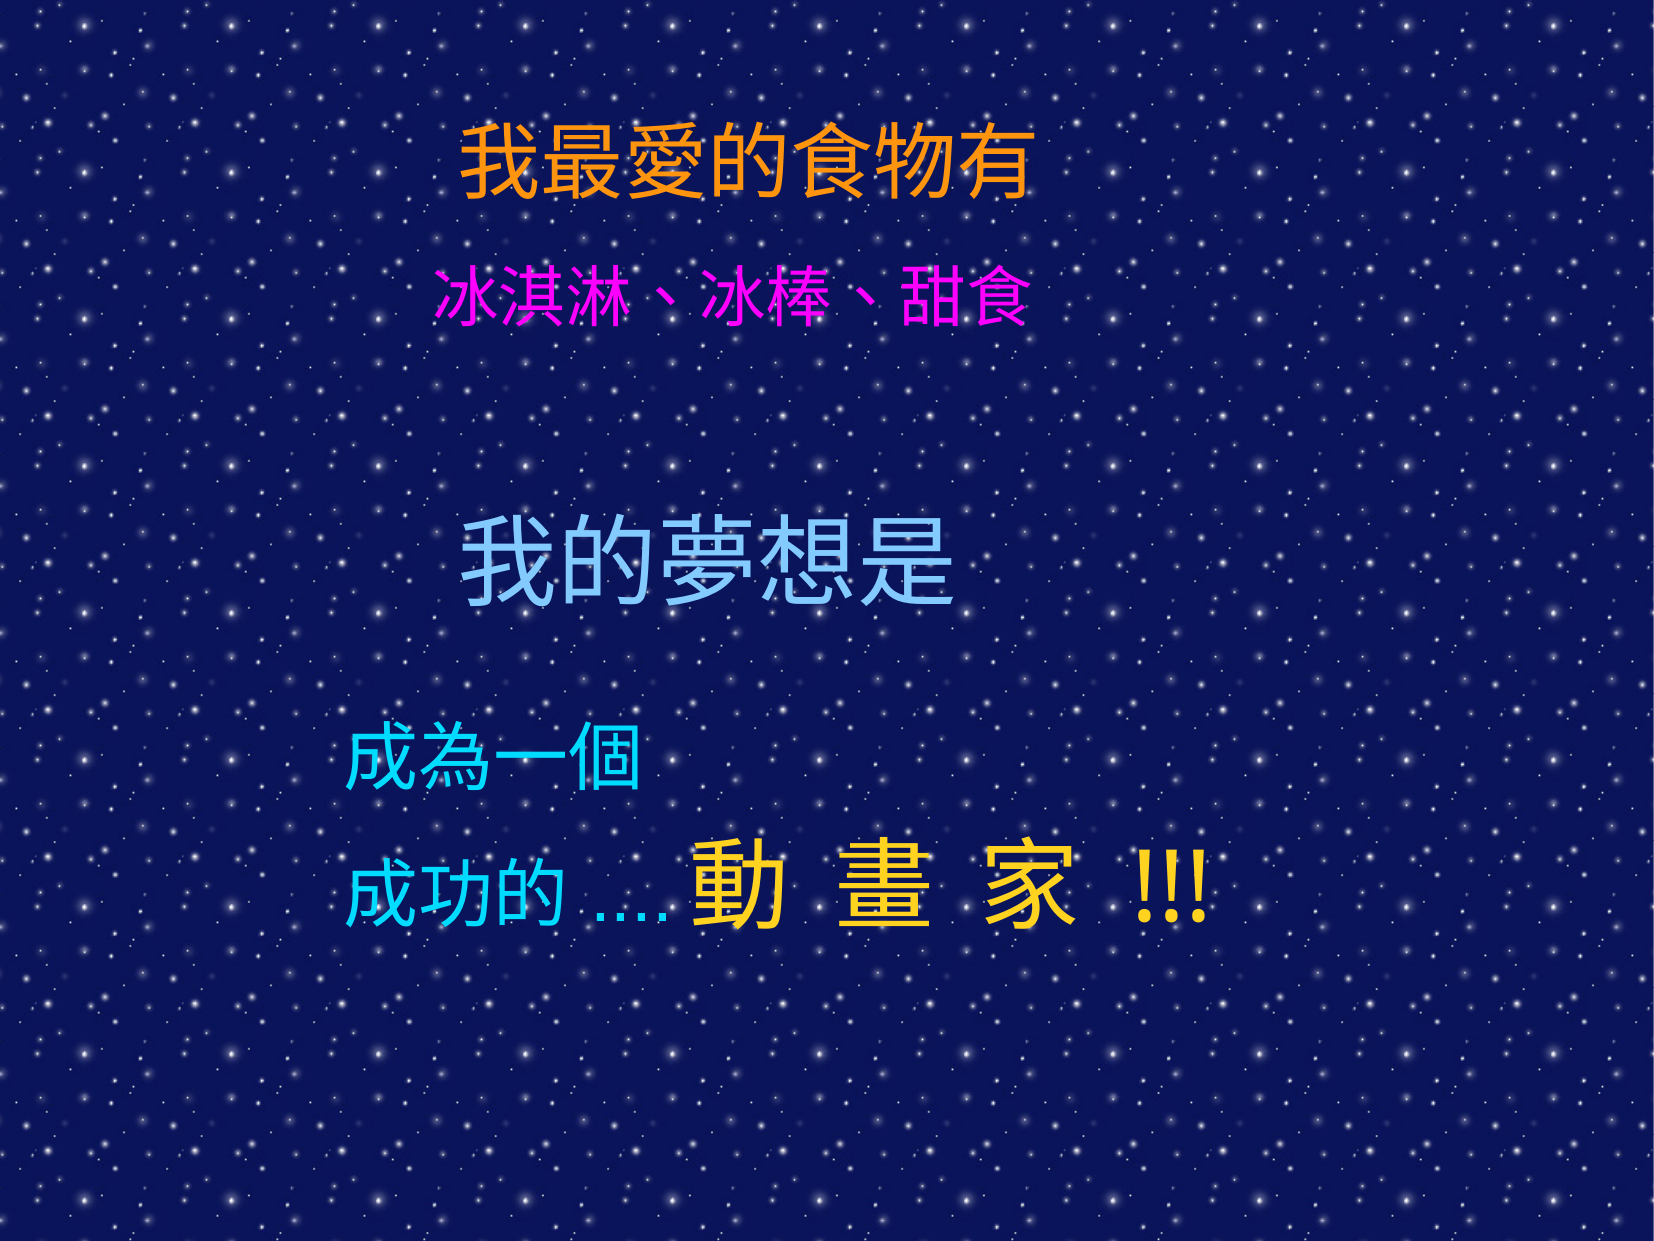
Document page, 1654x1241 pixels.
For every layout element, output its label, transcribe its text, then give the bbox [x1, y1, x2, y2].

text_box 我最愛的食物有 [442, 88, 1063, 187]
text_box 成為一個 成功的....動 畫 家 !!! [328, 690, 1230, 880]
text_box 我的夢想是 [442, 475, 1020, 690]
text_box 冰淇淋、冰棒、甜食 [417, 236, 1447, 332]
picture [0, 0, 1654, 1241]
